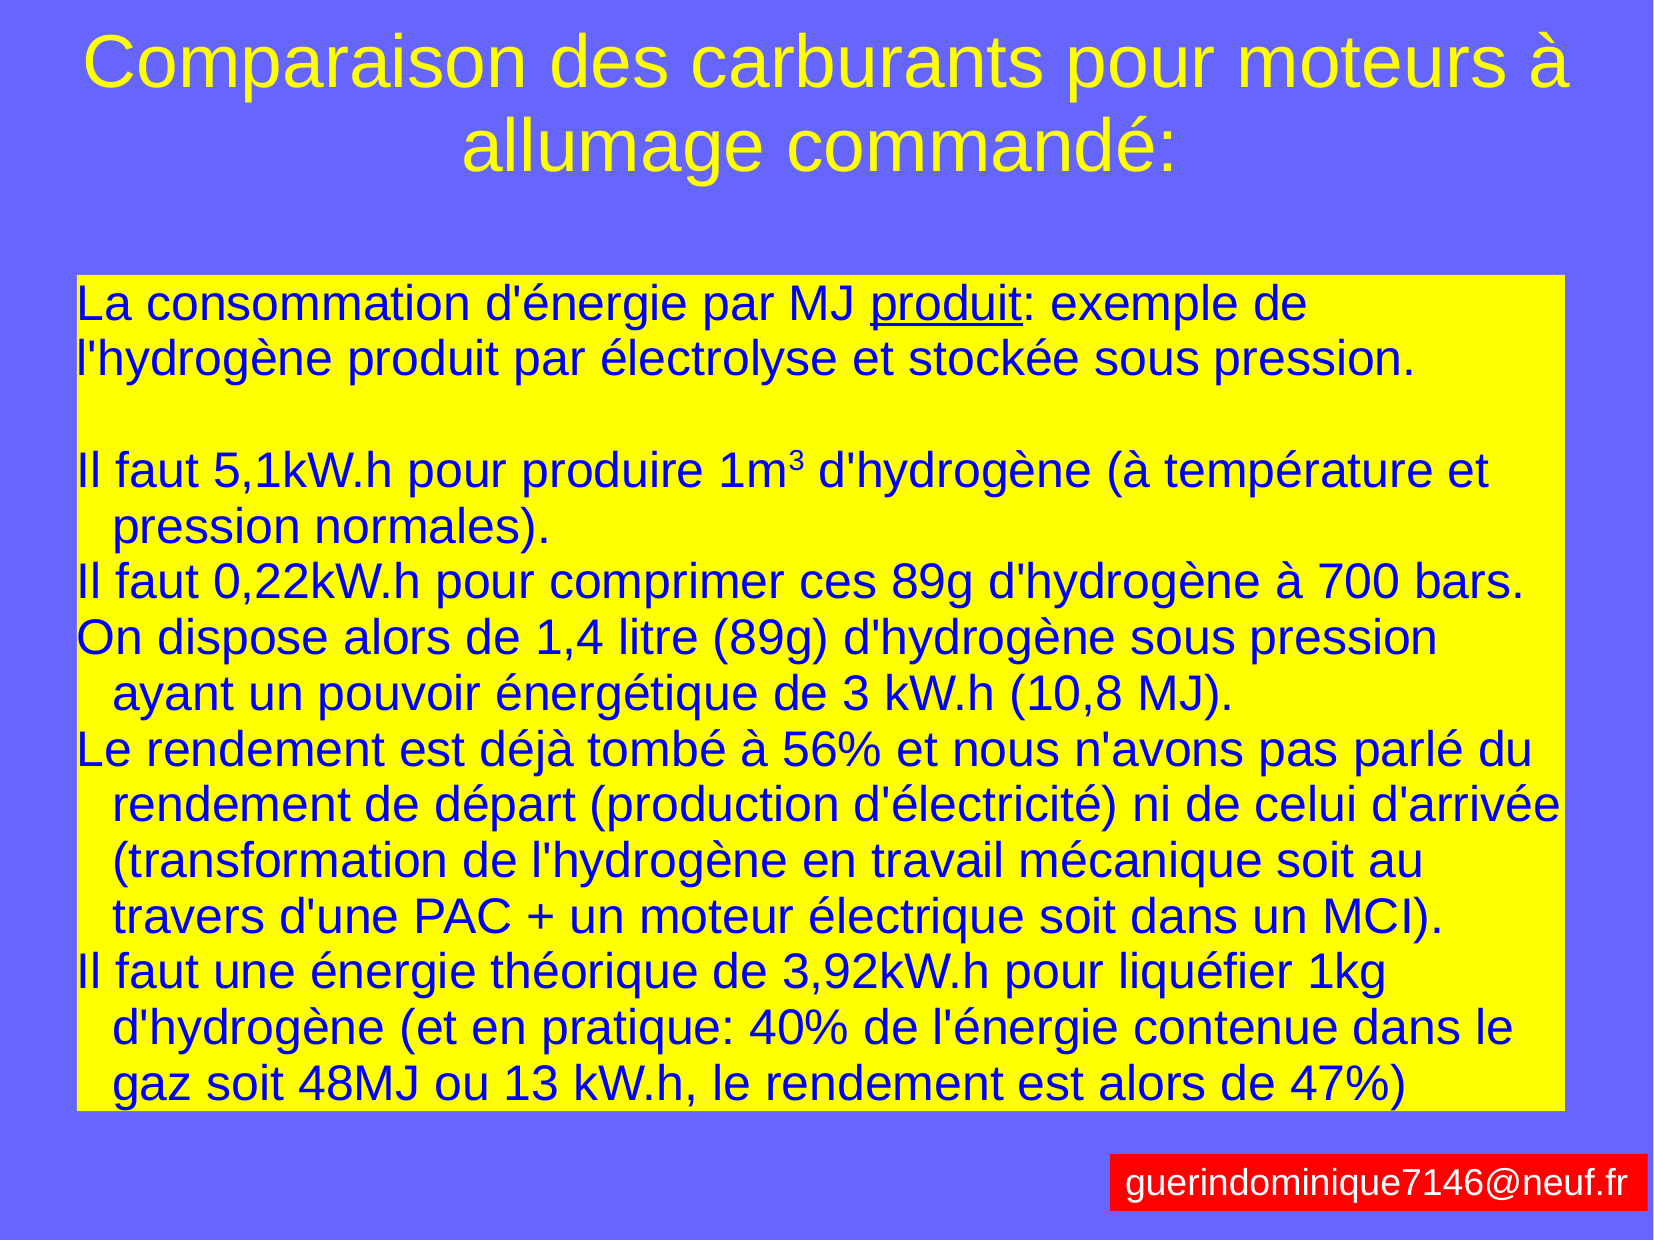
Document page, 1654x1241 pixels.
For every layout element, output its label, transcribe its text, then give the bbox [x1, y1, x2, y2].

subtitle La consommation d'énergie par MJ produit: exemple de l'hydrogène produit par électrolyse et stockée sous pression. Il faut 5,1kW.h pour produire 1m3 d'hydrogène (à température et pression normales). Il faut 0,22kW.h pour comprimer ces 89g d'hydrogène à 700 bars. On dispose alors de 1,4 litre (89g) d'hydrogène sous pression ayant un pouvoir énergétique de 3 kW.h (10,8 MJ). Le rendement est déjà tombé à 56% et nous n'avons pas parlé du rendement de départ (production d'électricité) ni de celui d'arrivée (transformation de l'hydrogène en travail mécanique soit au travers d'une PAC + un moteur électrique soit dans un MCI). Il faut une énergie théorique de 3,92kW.h pour liquéfier 1kg d'hydrogène (et en pratique: 40% de l'énergie contenue dans le gaz soit 48MJ ou 13 kW.h, le rendement est alors de 47%) [76, 274, 1565, 1112]
title Comparaison des carburants pour moteurs à allumage commandé: [29, 19, 1625, 188]
text_box guerindominique7146@neuf.fr [1110, 1153, 1648, 1211]
